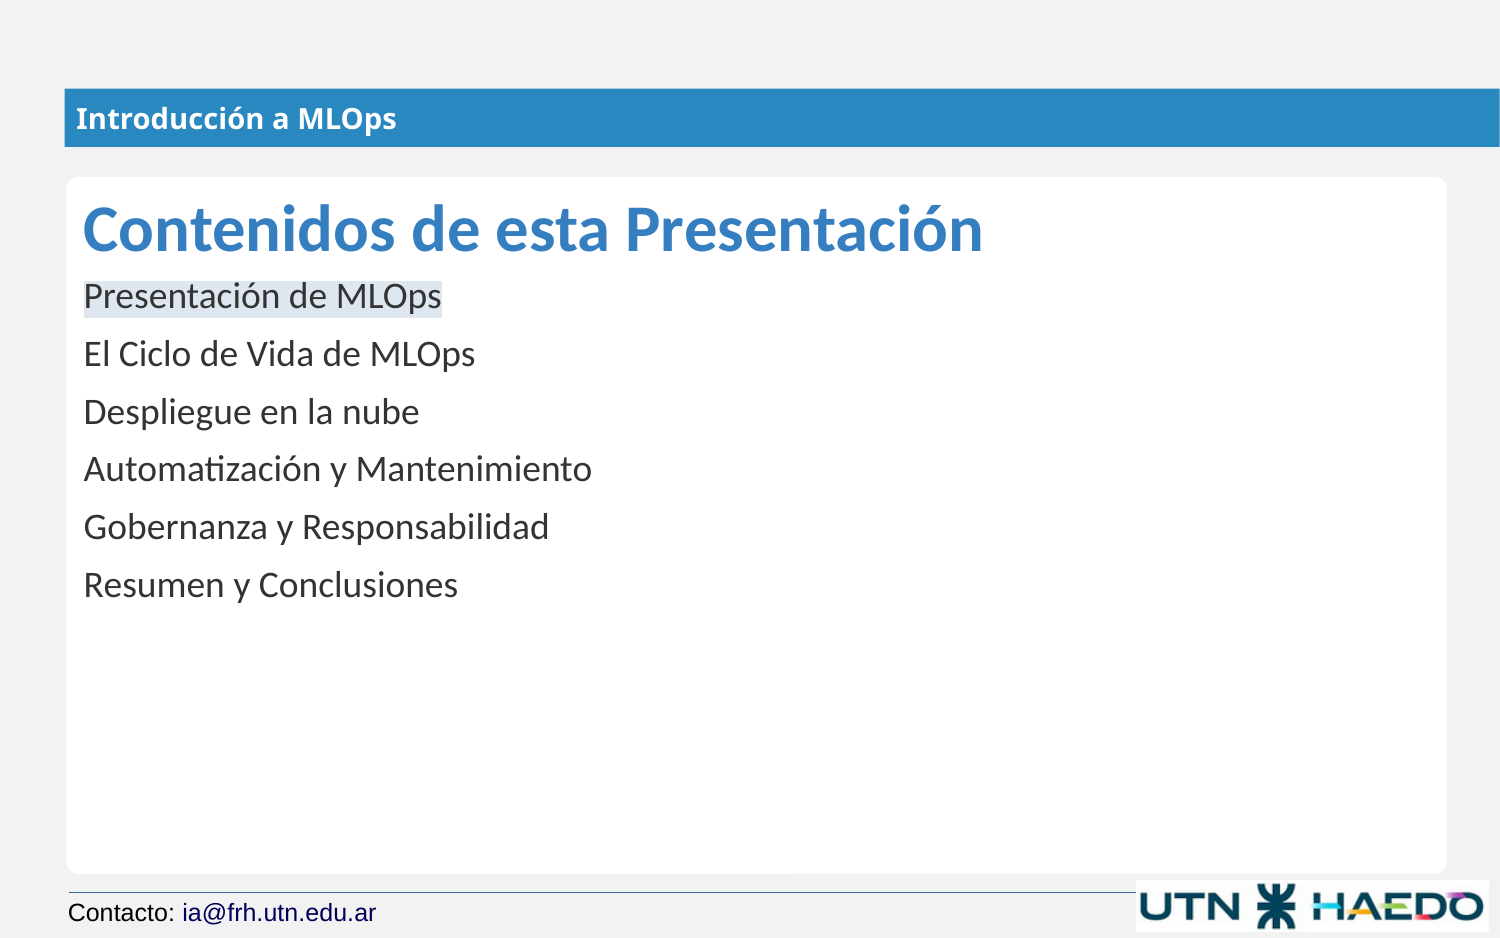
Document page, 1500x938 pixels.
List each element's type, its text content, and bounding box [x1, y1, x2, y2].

text_box Contenidos de esta Presentación Presentación de MLOps El Ciclo de Vida de MLOps Despliegue en la nube Automatización y Mantenimiento Gobernanza y Responsabilidad Resumen y Conclusiones [68, 177, 1441, 938]
text_box Introducción a MLOps [64, 88, 1500, 147]
picture [1441, 880, 1489, 932]
